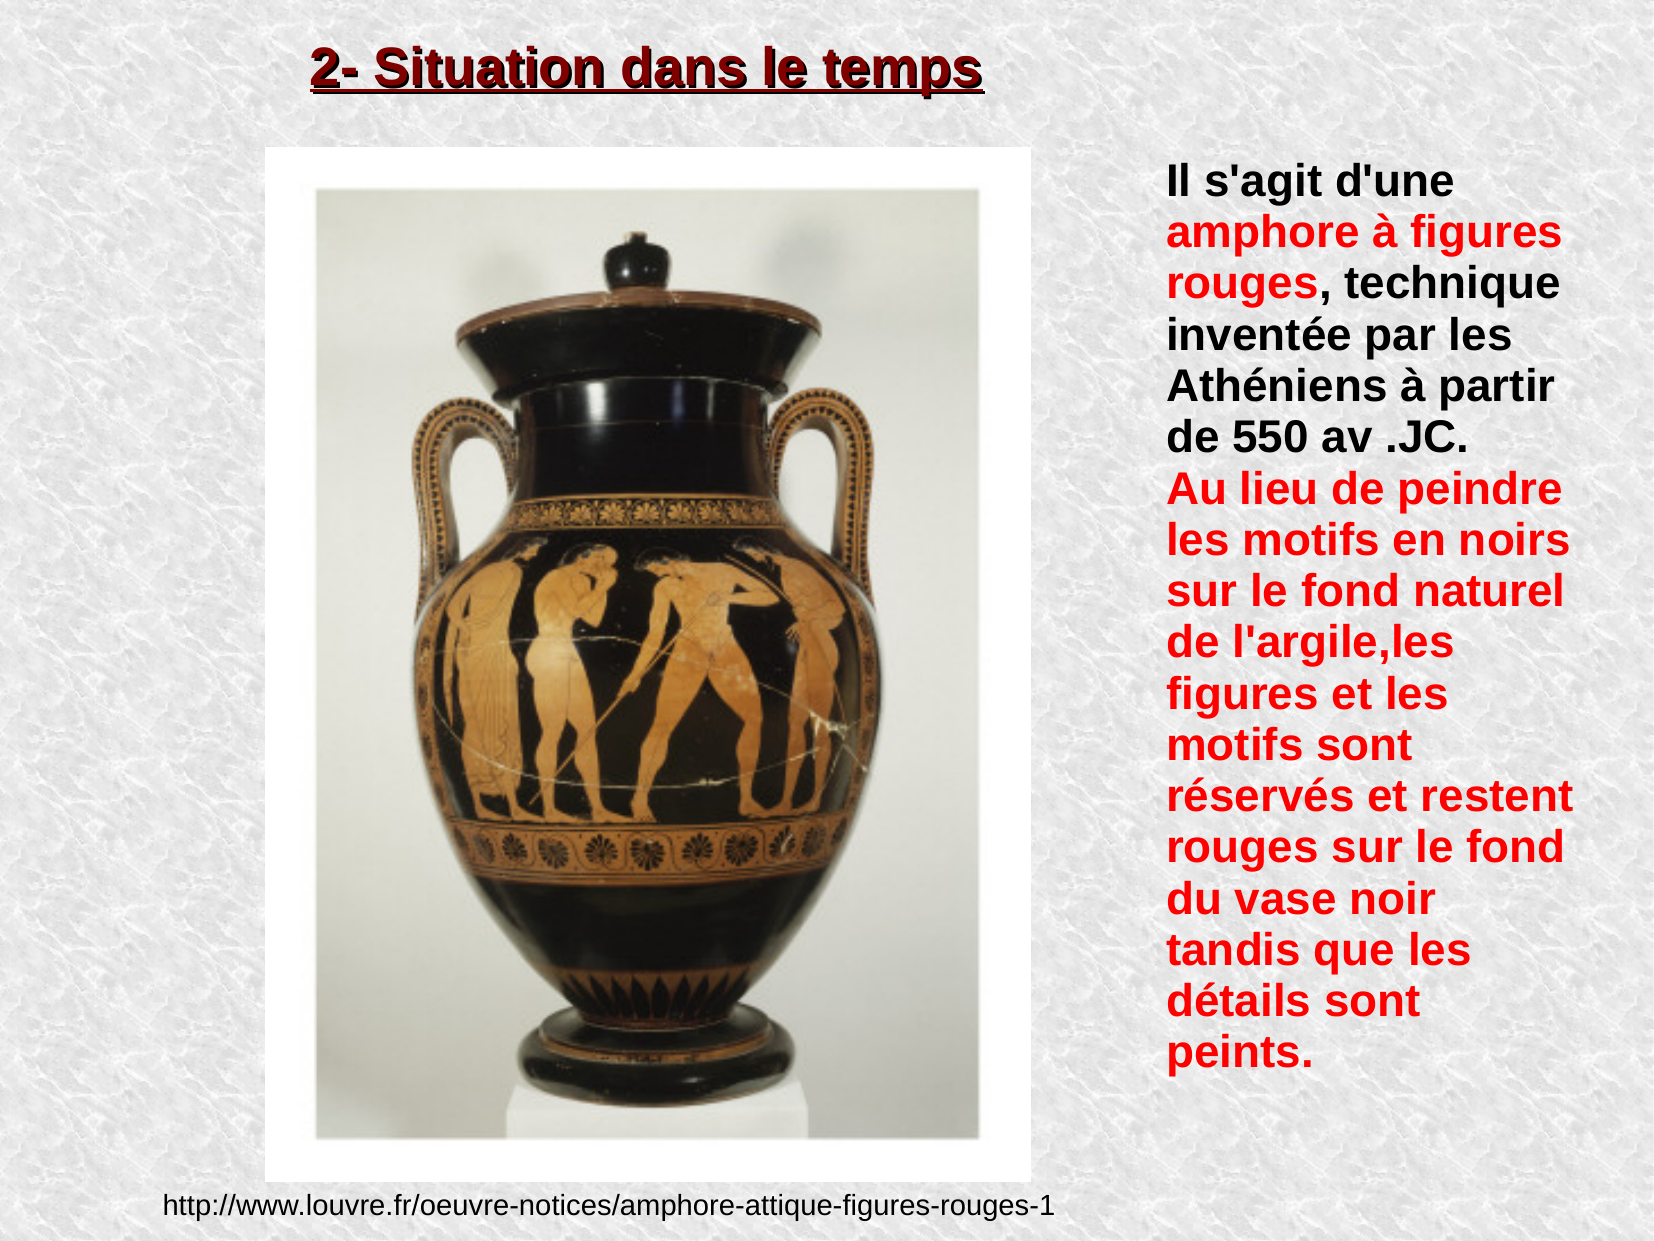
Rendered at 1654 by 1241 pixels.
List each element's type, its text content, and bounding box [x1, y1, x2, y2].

text_box http://www.louvre.fr/oeuvre-notices/amphore-attique-figures-rouges-1 [147, 1181, 1318, 1239]
picture [0, 0, 1654, 1241]
text_box 2- Situation dans le temps [295, 29, 1063, 107]
text_box Il s'agit d'une amphore à figures rouges, technique inventée par les Athéniens à partir de 550 av .JC. Au lieu de peindre les motifs en noirs sur le fond naturel de l'argile,les figures et les motifs sont réservés et restent rouges sur le fond du vase noir tandis que les détails sont peints. [1151, 147, 1595, 1104]
